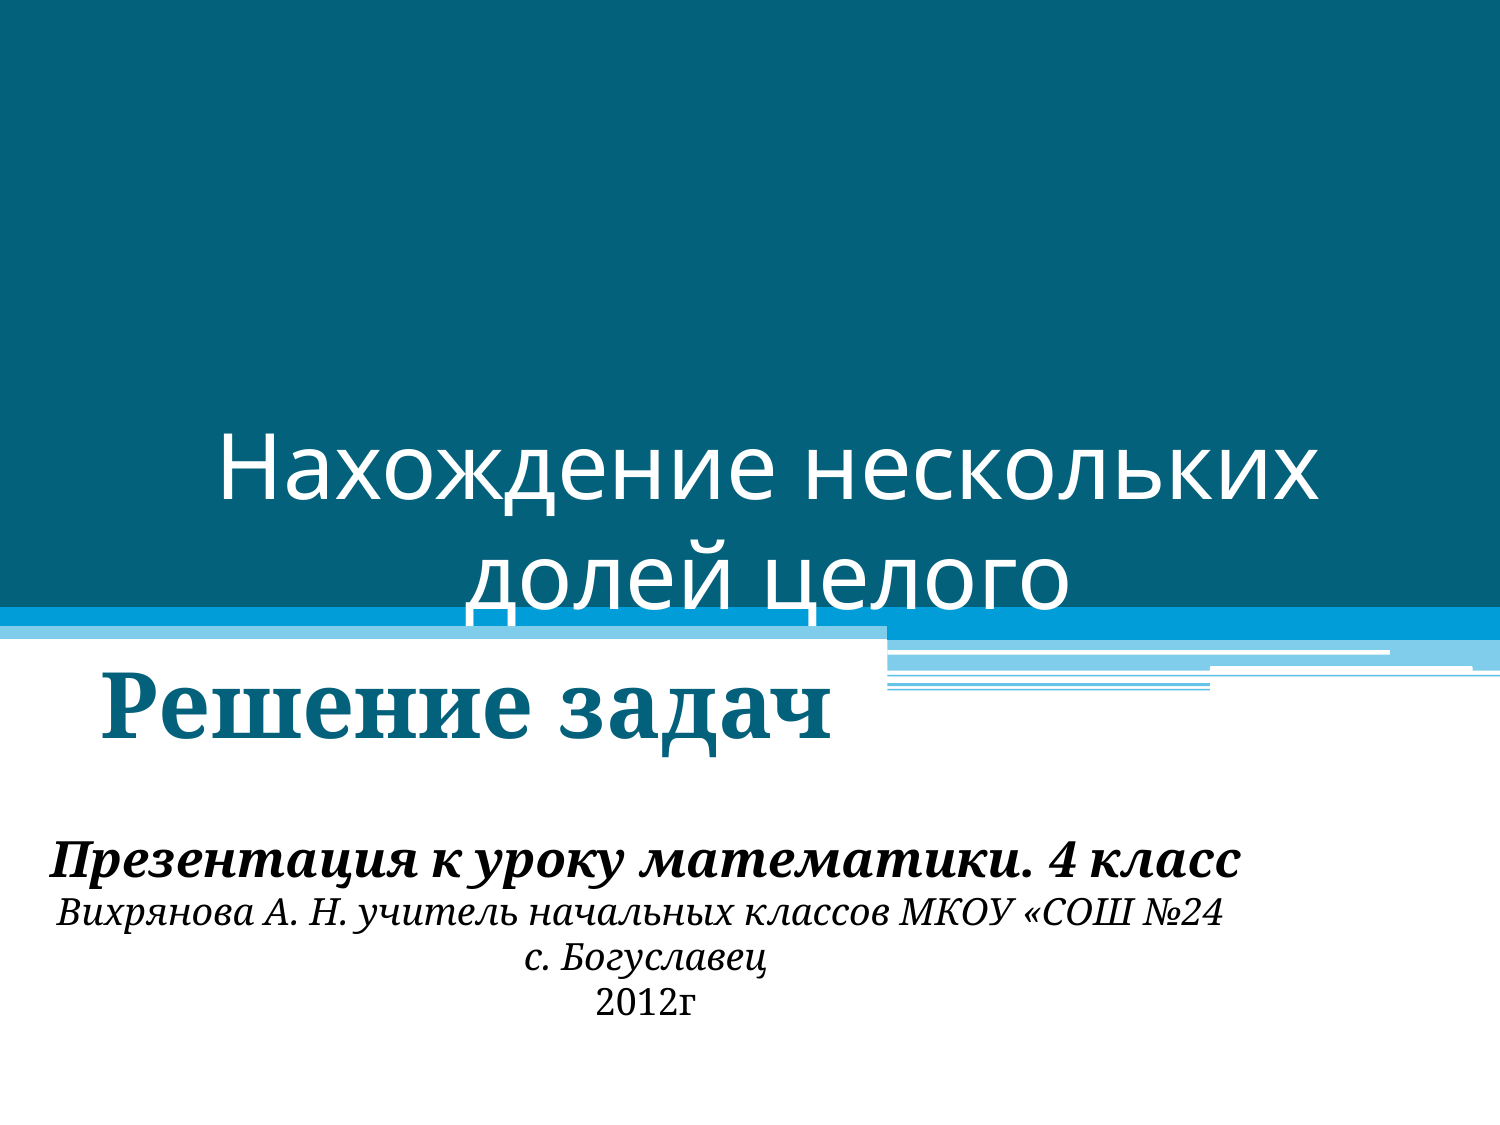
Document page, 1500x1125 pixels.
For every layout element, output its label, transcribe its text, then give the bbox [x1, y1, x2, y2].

title Нахождение нескольких долей целого [75, 339, 1463, 636]
subtitle Решение задач [75, 639, 888, 820]
text_box Презентация к уроку математики. 4 класс Вихрянова А. Н. учитель начальных классов МКОУ «СОШ №24 с. Богуславец 2012г [35, 820, 1430, 1033]
